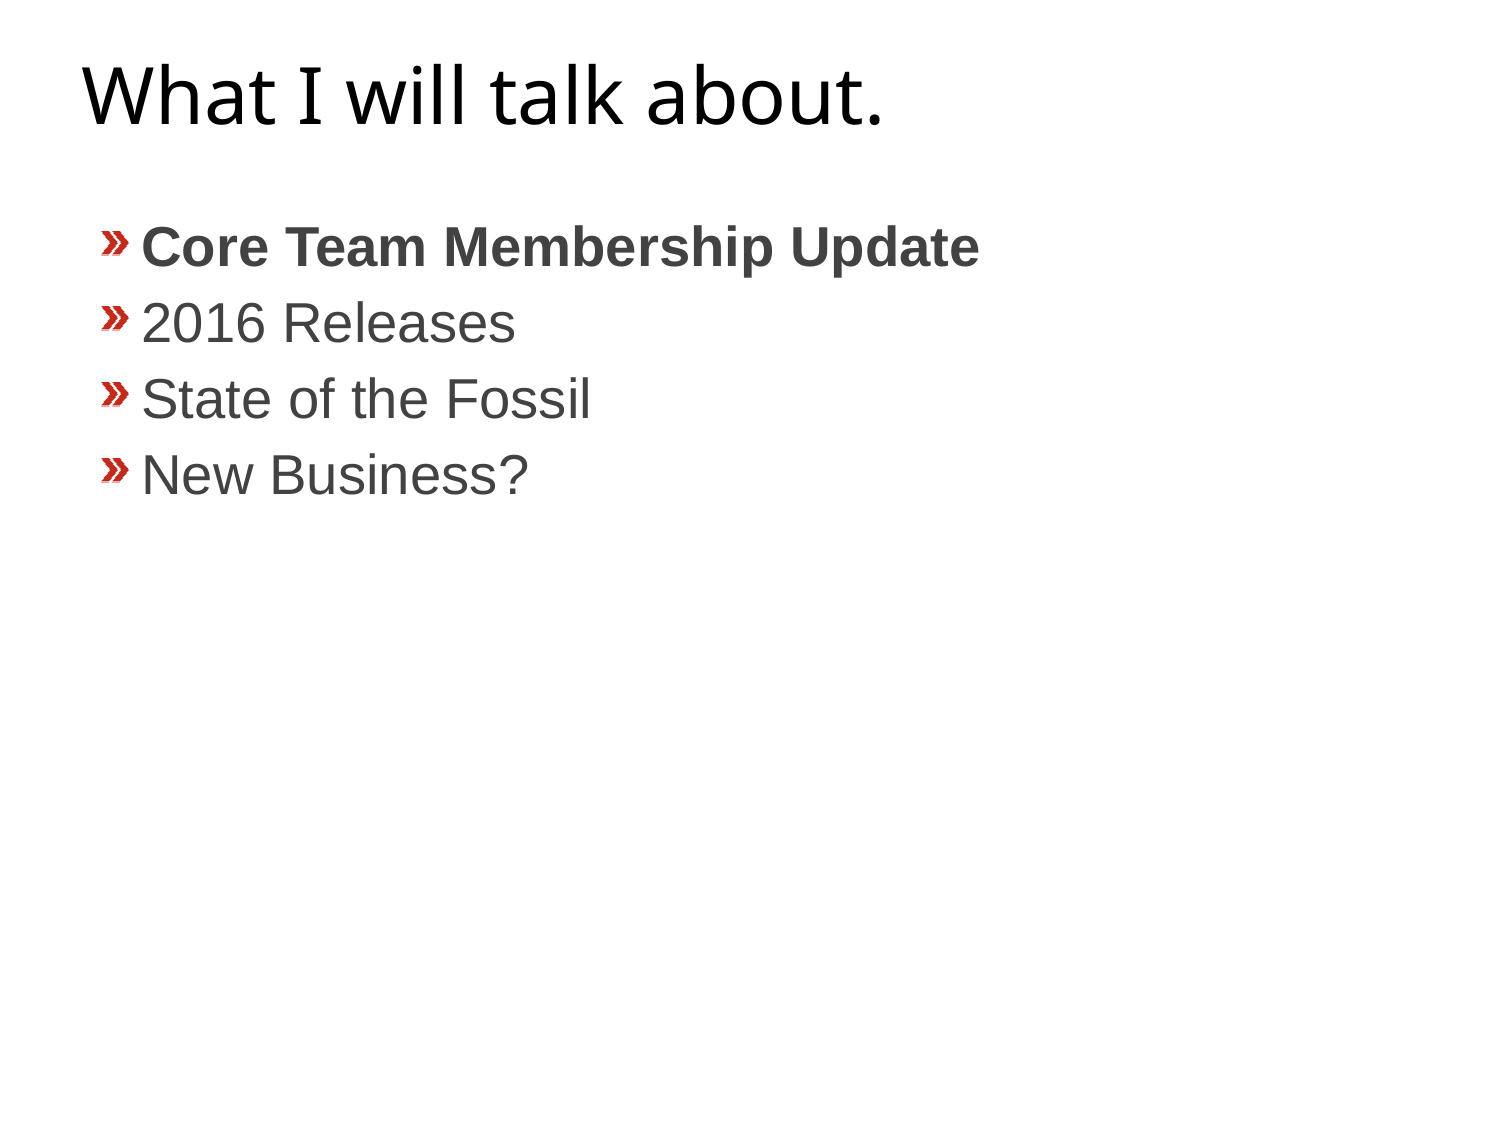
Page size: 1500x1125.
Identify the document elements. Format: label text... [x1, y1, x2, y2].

title What I will talk about. [75, 45, 1425, 210]
list Core Team Membership Update 2016 Releases State of the Fossil New Business? [75, 210, 1425, 1125]
